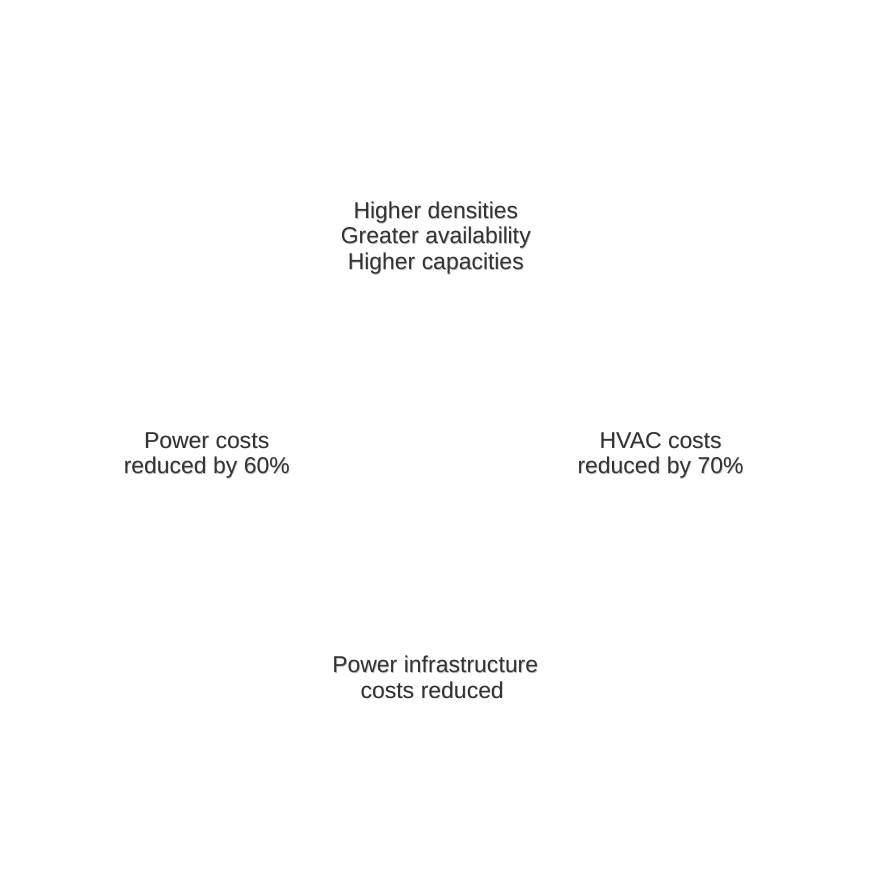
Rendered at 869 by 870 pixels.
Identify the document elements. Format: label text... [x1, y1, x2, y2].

text_box HVAC costs reduced by 70% [551, 420, 770, 487]
text_box Power infrastructure costs reduced [298, 644, 573, 712]
text_box Power costs reduced by 60% [98, 420, 315, 487]
text_box Higher densities Greater availability Higher capacities [280, 190, 592, 289]
